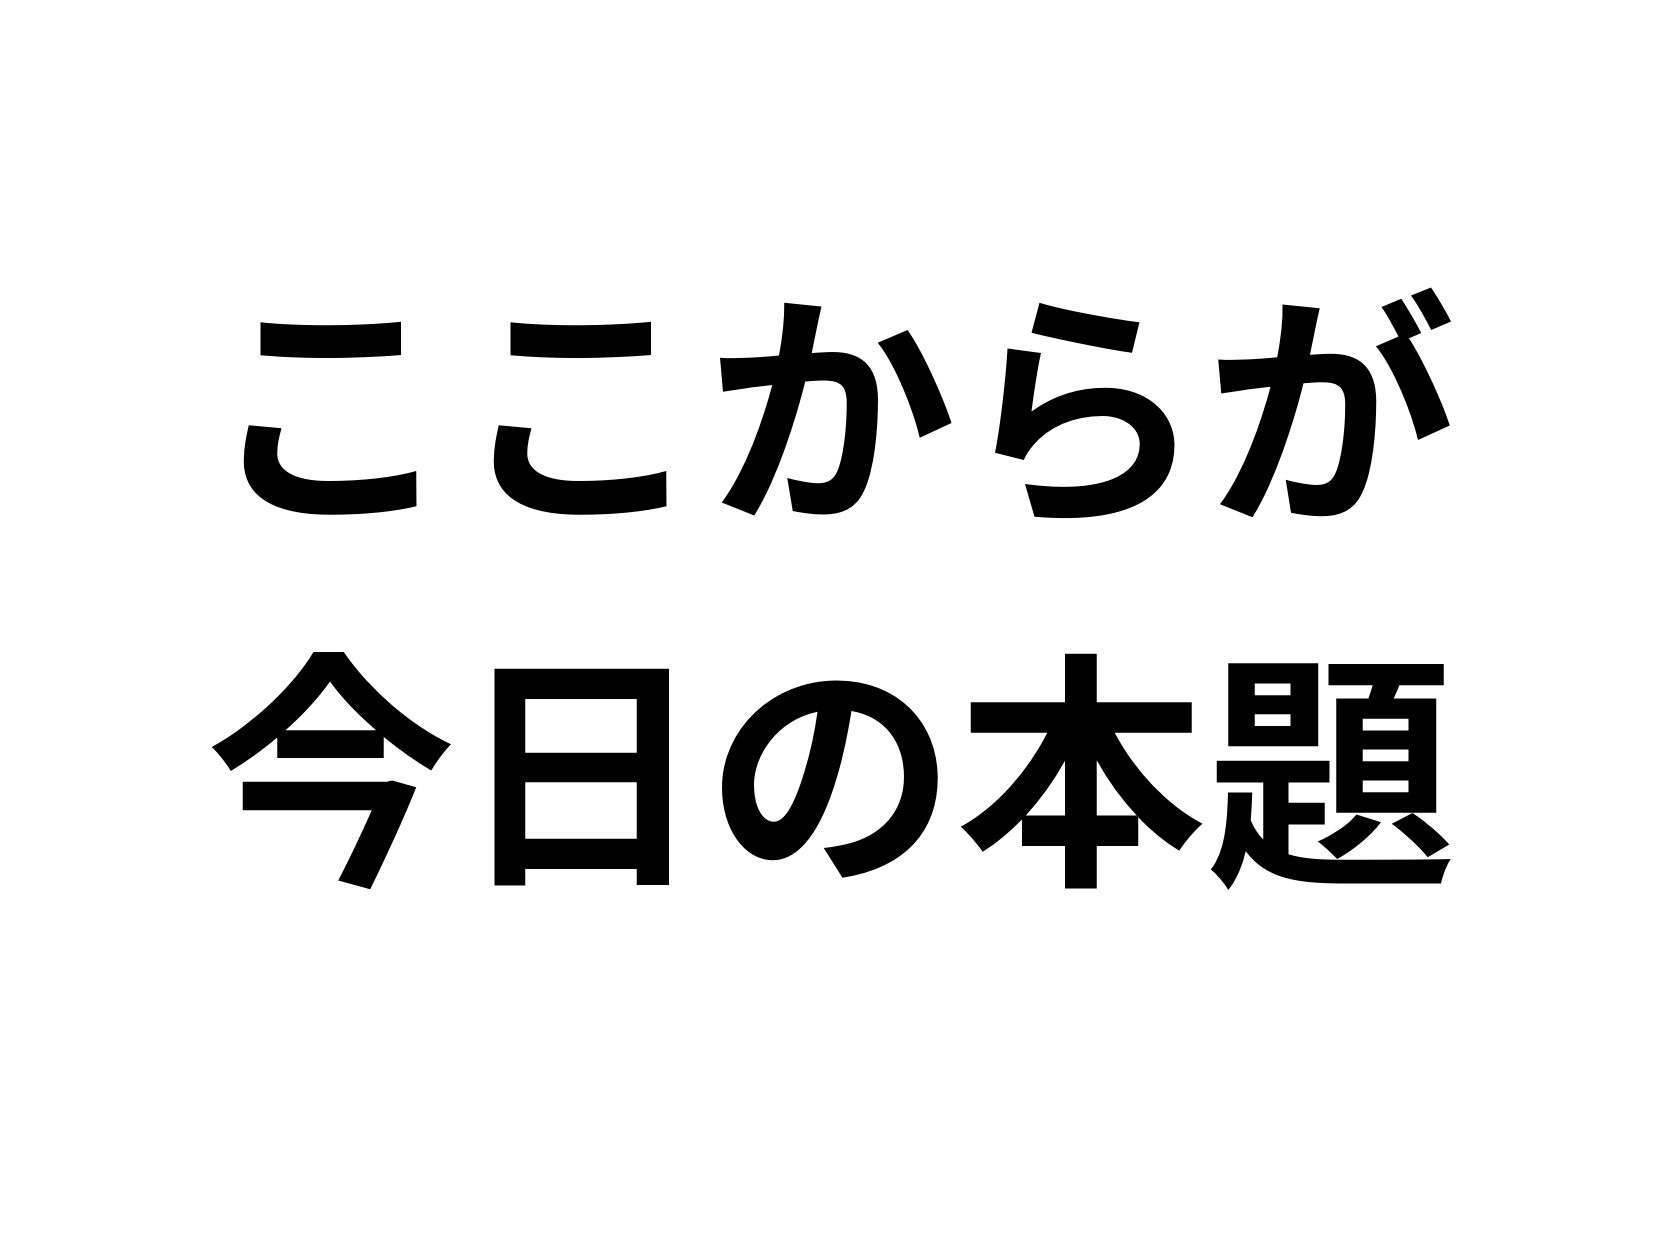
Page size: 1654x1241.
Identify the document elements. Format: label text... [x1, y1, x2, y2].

text_box ここからが 今日の本題 [192, 206, 1536, 760]
